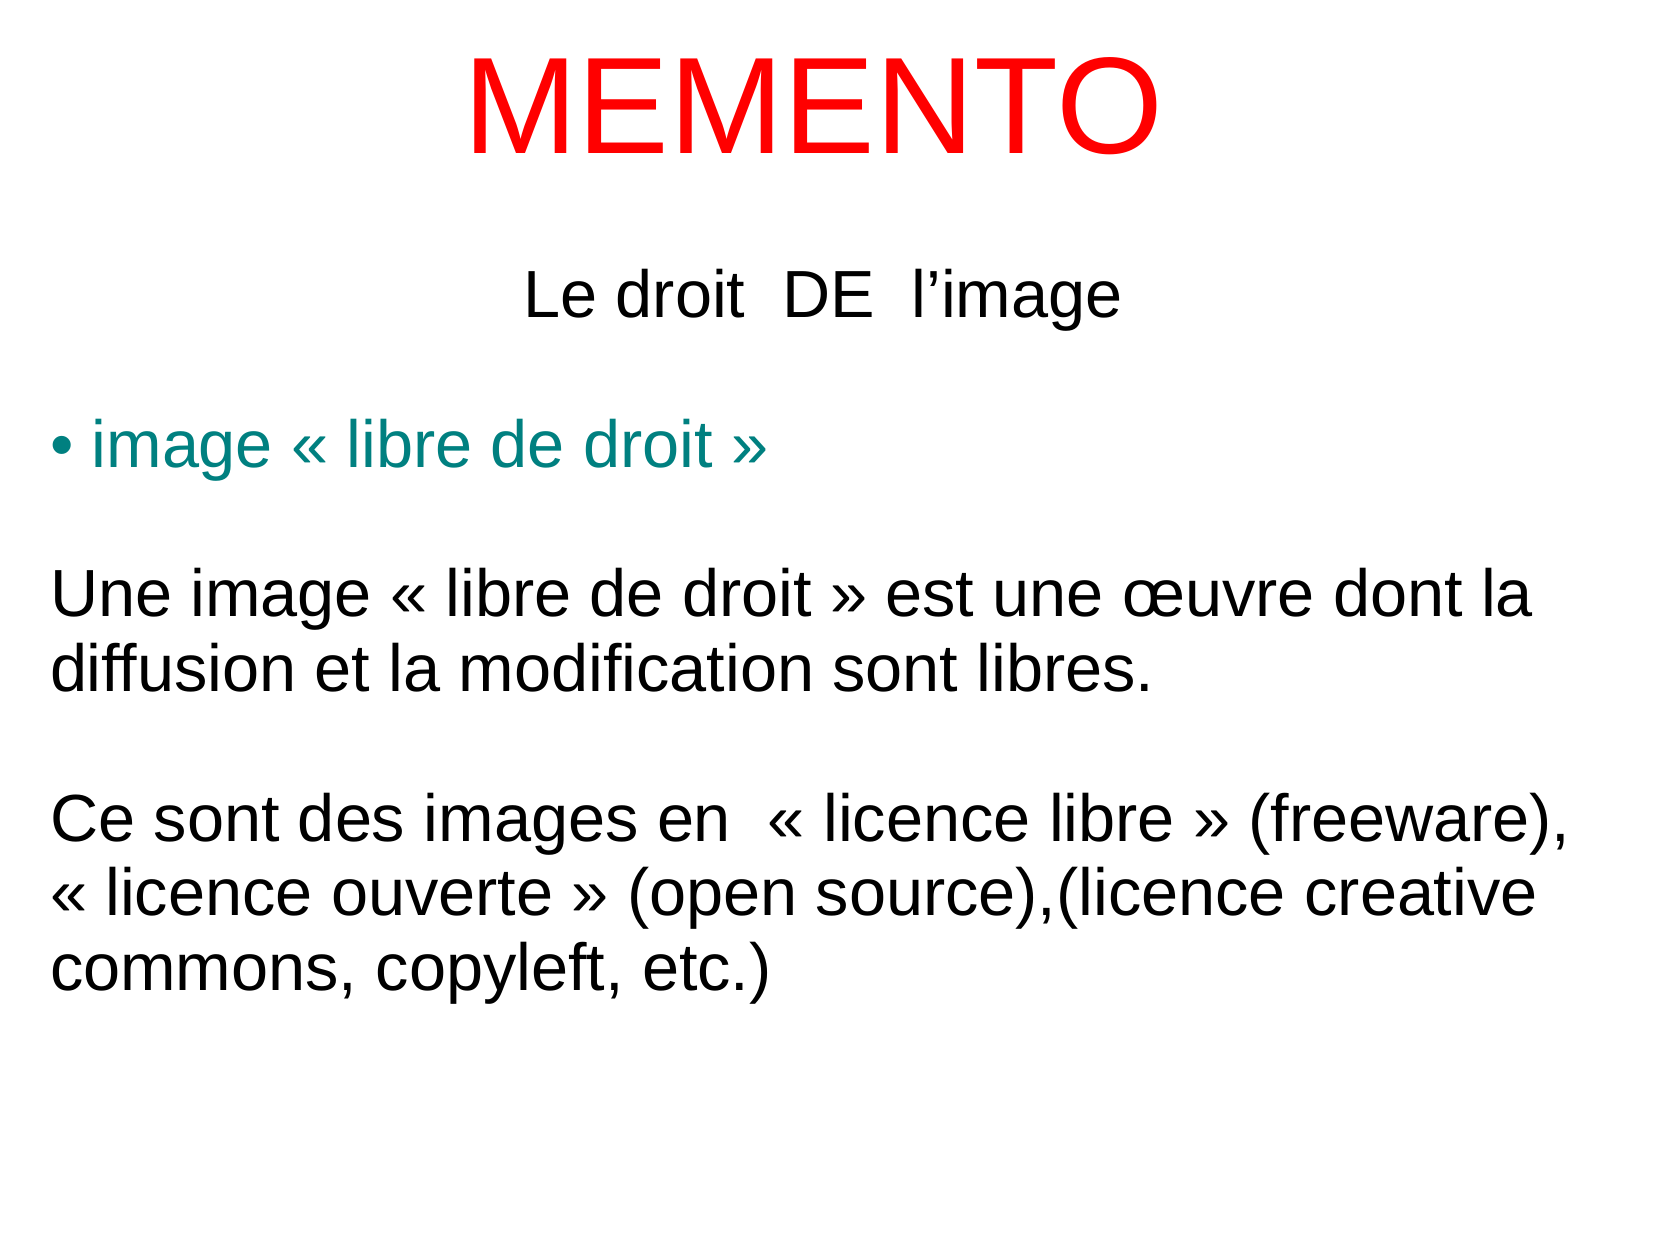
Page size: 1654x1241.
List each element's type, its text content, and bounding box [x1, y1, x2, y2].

text_box MEMENTO Le droit DE l’image • image « libre de droit » Une image « libre de droit » est une œuvre dont la diffusion et la modification sont libres. Ce sont des images en « licence libre » (freeware), « licence ouverte » (open source),(licence creative commons, copyleft, etc.) [35, 21, 1630, 1056]
